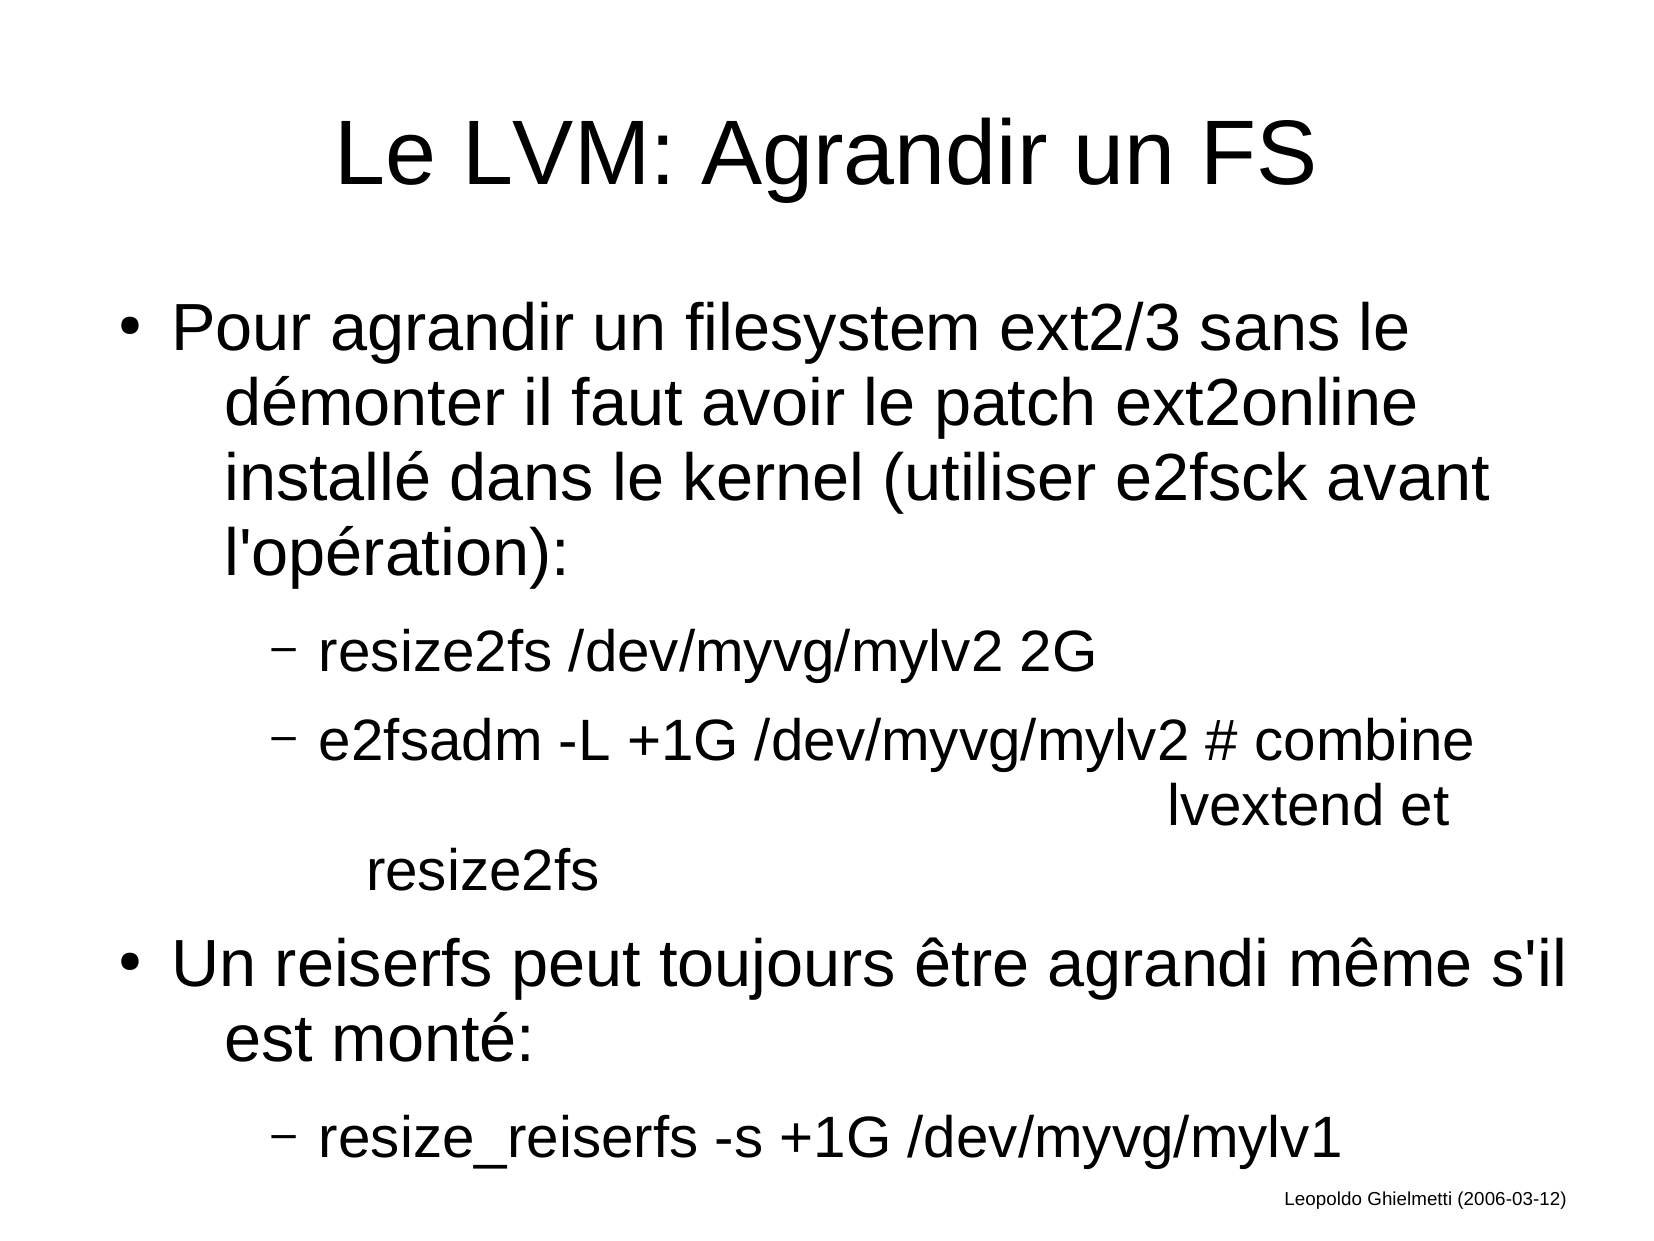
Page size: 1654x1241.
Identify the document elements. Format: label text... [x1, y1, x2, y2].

list Pour agrandir un filesystem ext2/3 sans le démonter il faut avoir le patch ext2online installé dans le kernel (utiliser e2fsck avant l'opération): resize2fs /dev/myvg/mylv2 2G e2fsadm -L +1G /dev/myvg/mylv2 # combine lvextend et resize2fs Un reiserfs peut toujours être agrandi même s'il est monté: resize_reiserfs -s +1G /dev/myvg/mylv1 [82, 290, 1571, 1109]
text_box Leopoldo Ghielmetti (2006-03-12) [1269, 1181, 1595, 1217]
title Le LVM: Agrandir un FS [82, 49, 1571, 257]
